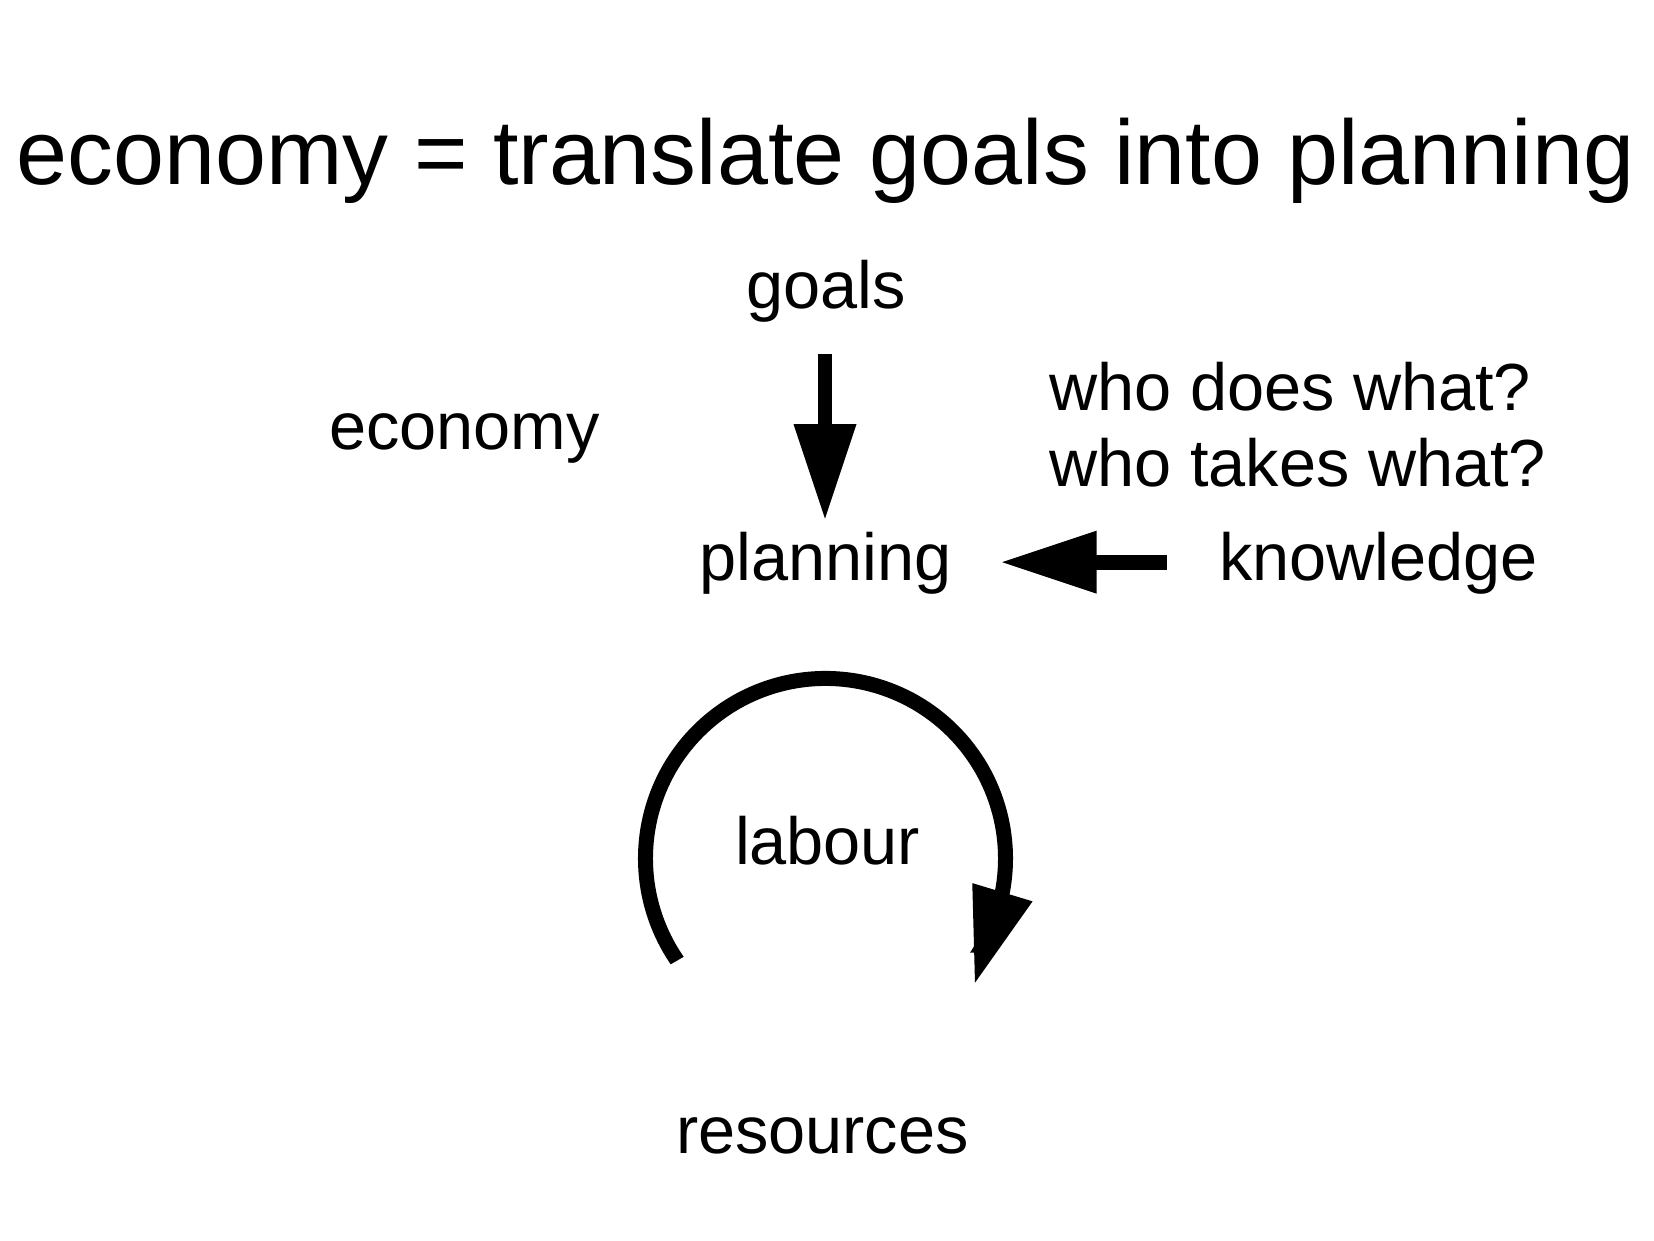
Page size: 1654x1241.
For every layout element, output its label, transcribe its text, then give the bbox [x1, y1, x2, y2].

text_box economy [314, 381, 616, 472]
text_box who takes what? [1035, 419, 1563, 509]
text_box planning [684, 512, 968, 603]
text_box [646, 926, 1136, 1057]
text_box who does what? [1035, 342, 1549, 419]
text_box resources [661, 1085, 985, 1176]
text_box knowledge [1204, 512, 1555, 603]
text_box goals [732, 241, 922, 331]
text_box labour [720, 796, 937, 886]
title economy = translate goals into planning [0, 49, 1654, 257]
